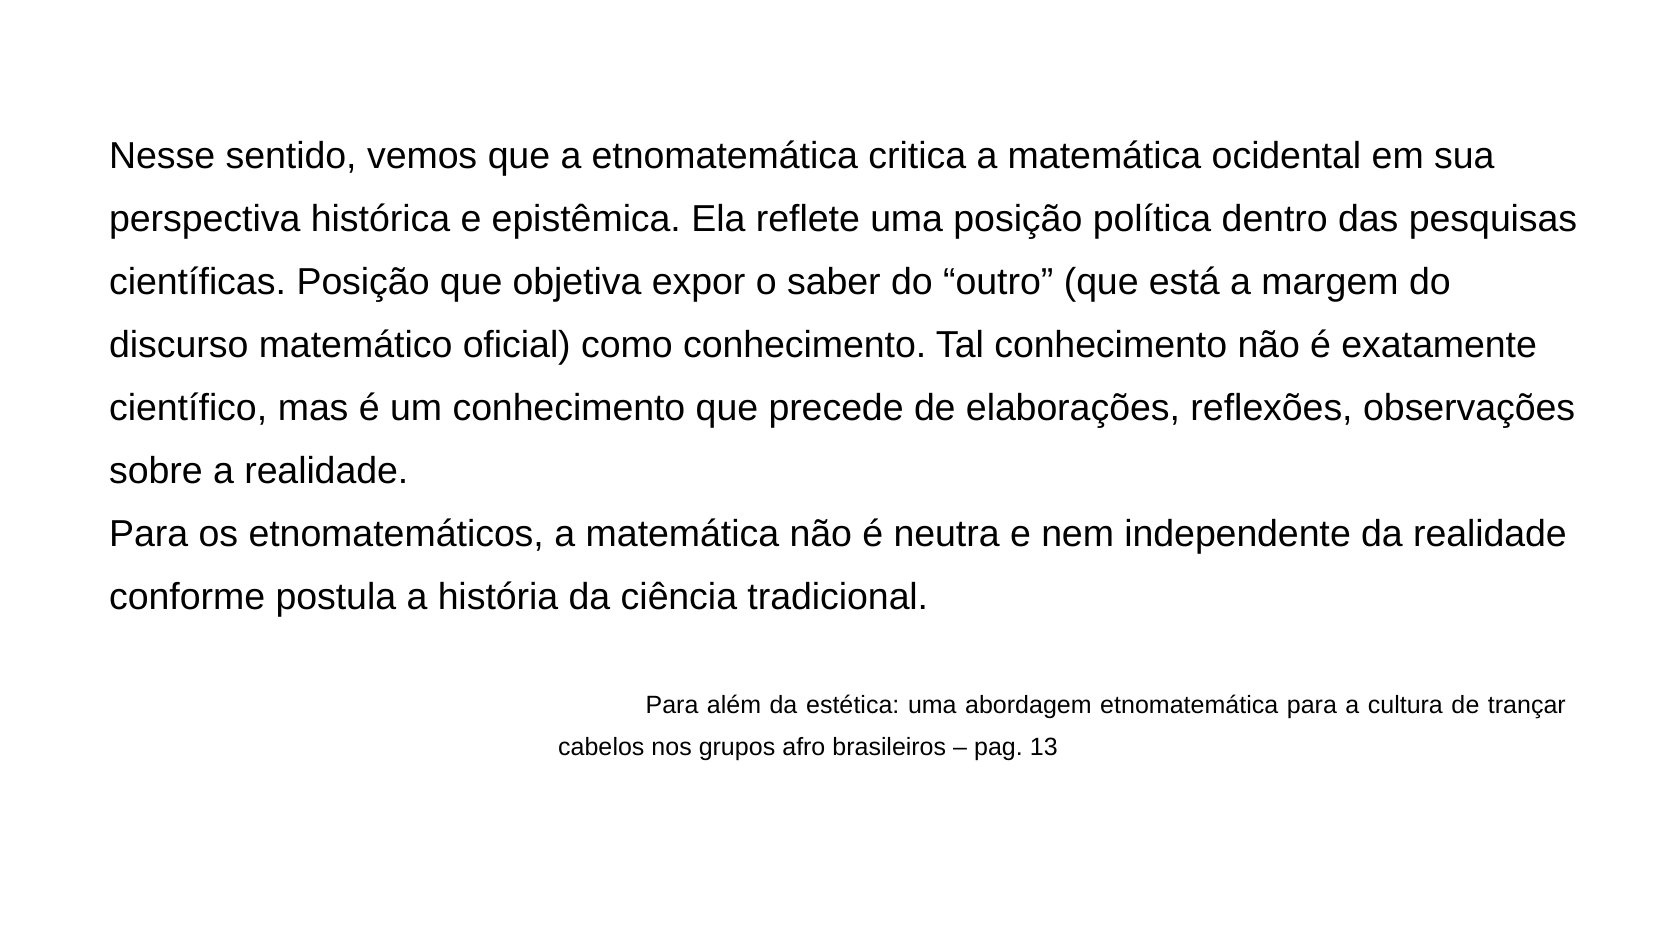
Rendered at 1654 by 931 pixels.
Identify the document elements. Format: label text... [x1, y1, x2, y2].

text_box Nesse sentido, vemos que a etnomatemática critica a matemática ocidental em sua perspectiva histórica e epistêmica. Ela reflete uma posição política dentro das pesquisas científicas. Posição que objetiva expor o saber do “outro” (que está a margem do discurso matemático oficial) como conhecimento. Tal conhecimento não é exatamente científico, mas é um conhecimento que precede de elaborações, reflexões, observações sobre a realidade. Para os etnomatemáticos, a matemática não é neutra e nem independente da realidade conforme postula a história da ciência tradicional. [94, 106, 1595, 625]
text_box Para além da estética: uma abordagem etnomatemática para a cultura de trançar cabelos nos grupos afro brasileiros – pag. 13 [543, 668, 1583, 768]
